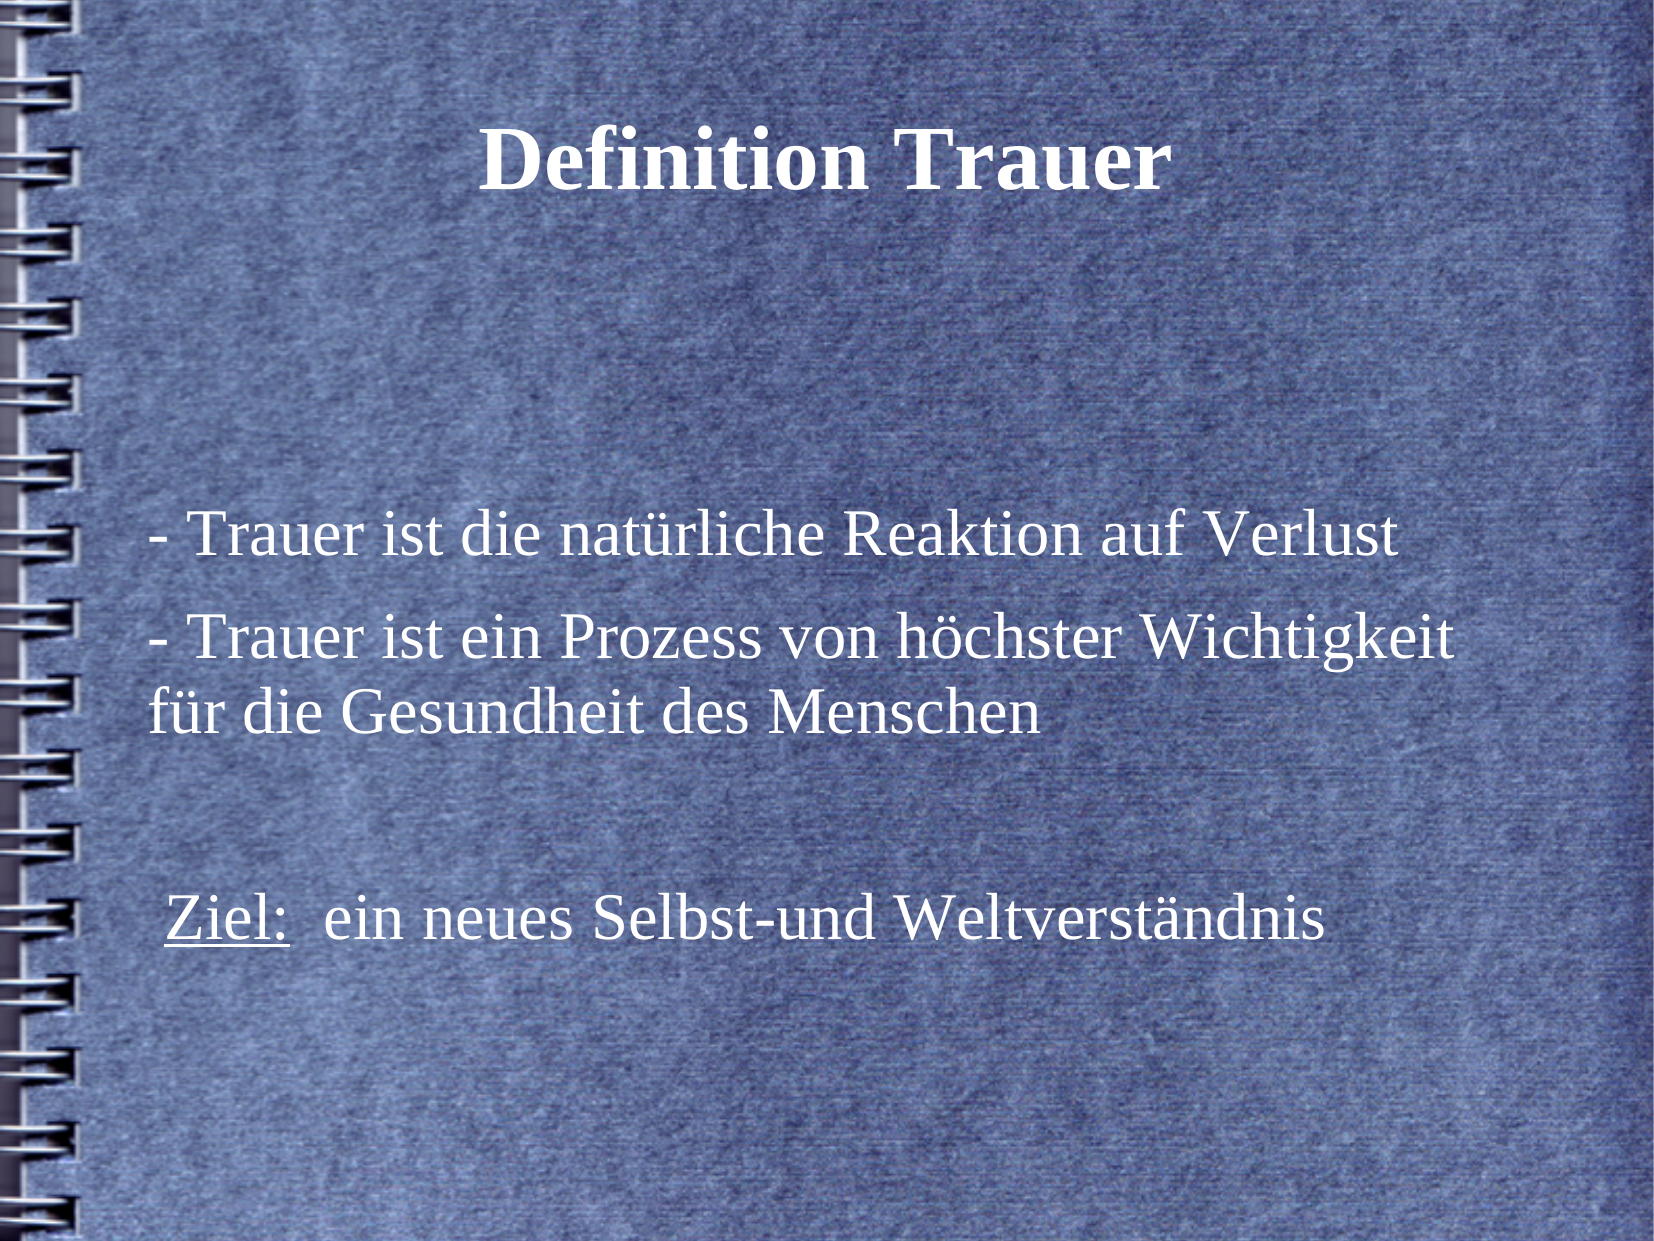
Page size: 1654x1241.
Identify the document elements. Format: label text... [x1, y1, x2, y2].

title Definition Trauer [82, 49, 1571, 257]
picture [0, 0, 1654, 1241]
list - Trauer ist die natürliche Reaktion auf Verlust - Trauer ist ein Prozess von höchster Wichtigkeit für die Gesundheit des Menschen Ziel: ein neues Selbst-und Weltverständnis [76, 288, 1565, 1093]
